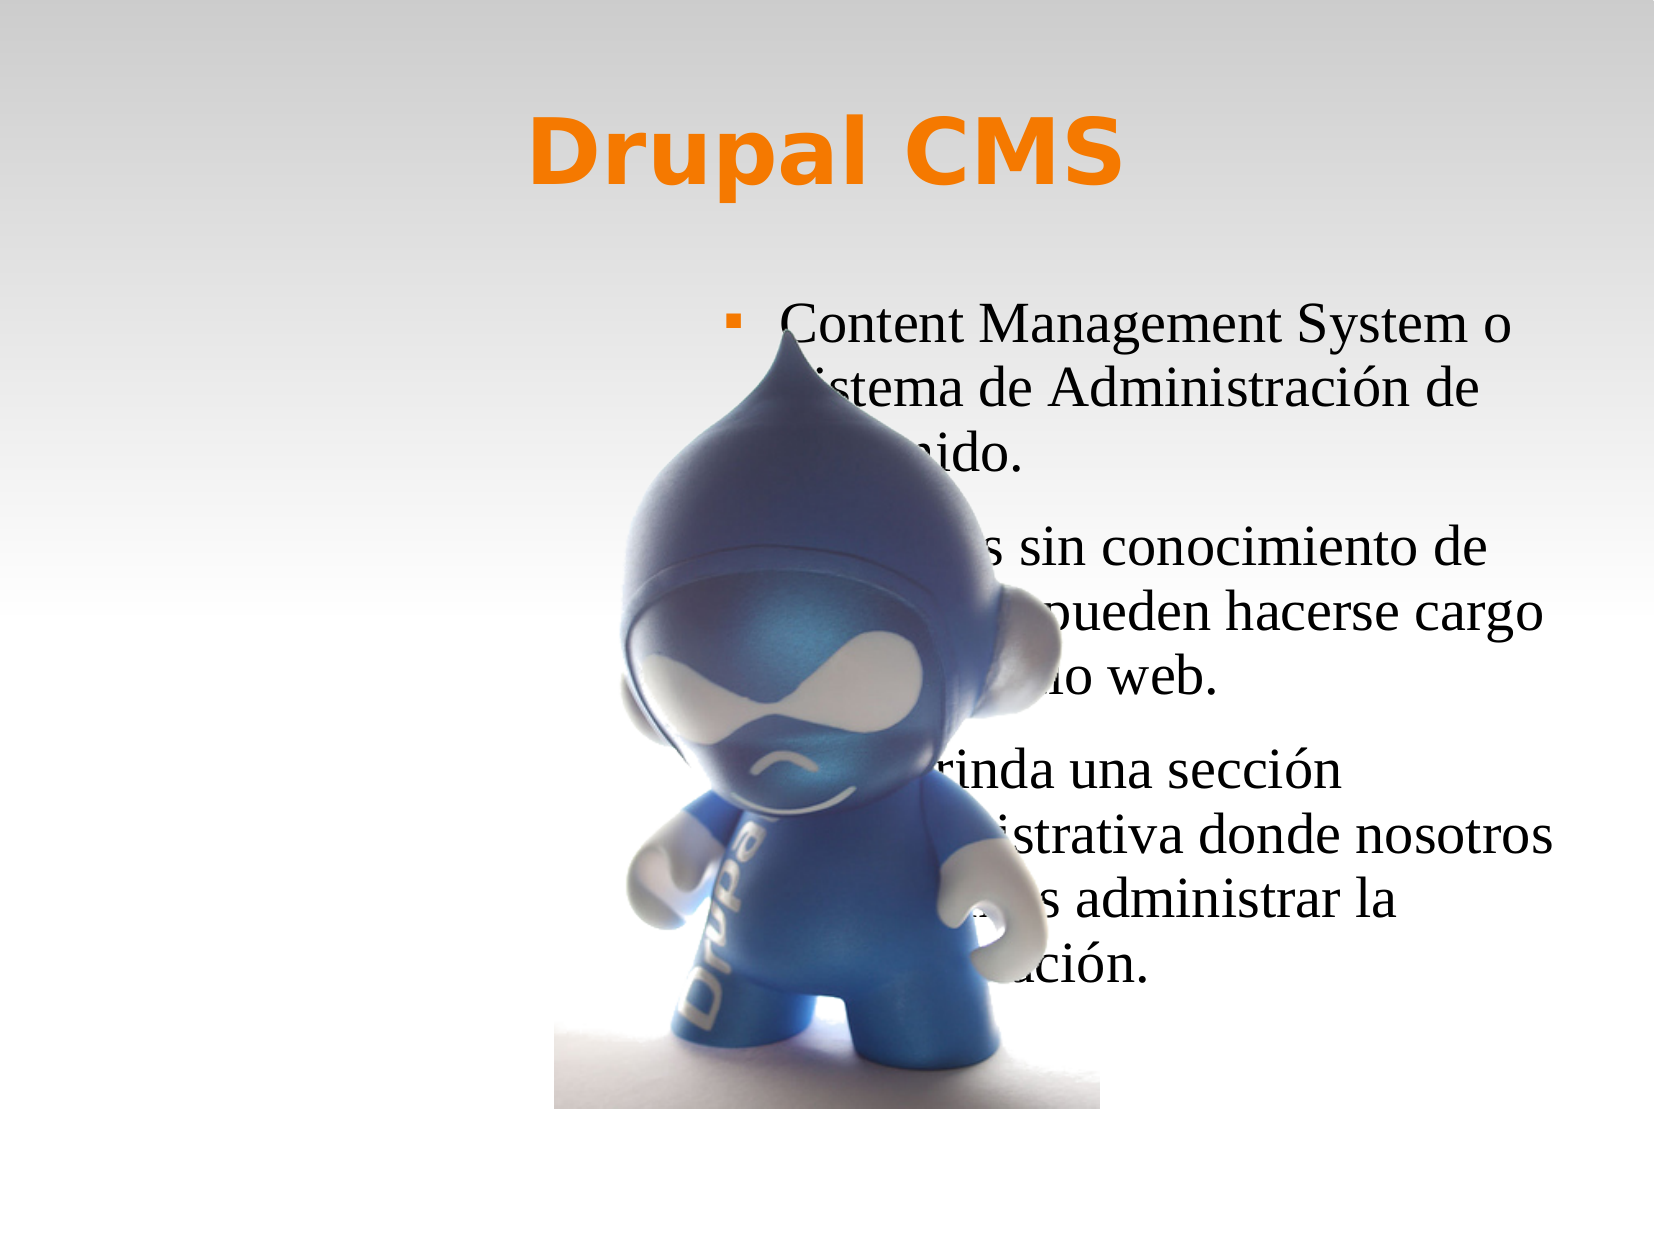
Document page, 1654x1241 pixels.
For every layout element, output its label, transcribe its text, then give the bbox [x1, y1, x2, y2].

title Drupal CMS [82, 49, 1571, 257]
list Content Management System o Sistema de Administración de contenido. Personas sin conocimiento de internet pueden hacerse cargo de un sitio web. Nos brinda una sección administrativa donde nosotros podemos administrar la información. [1100, 290, 1572, 1094]
picture [173, 290, 1100, 1109]
